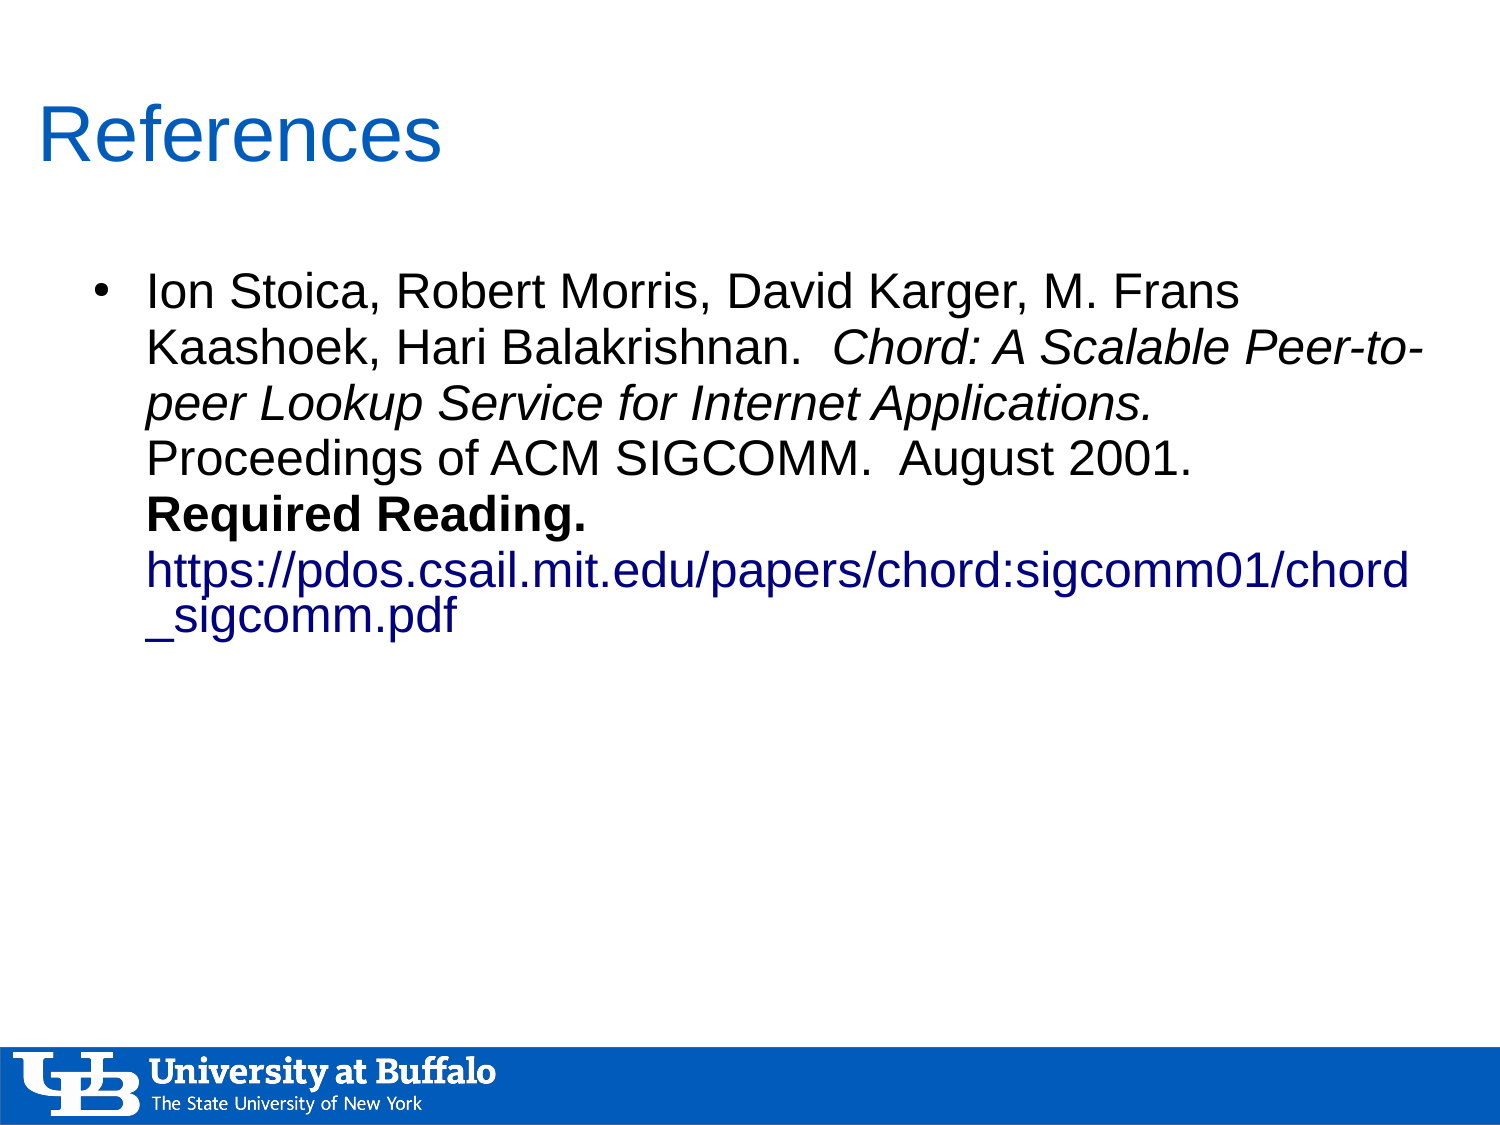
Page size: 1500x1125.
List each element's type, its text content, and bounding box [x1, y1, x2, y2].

title References [37, 89, 1388, 179]
list Ion Stoica, Robert Morris, David Karger, M. Frans Kaashoek, Hari Balakrishnan. Chord: A Scalable Peer-to-peer Lookup Service for Internet Applications. Proceedings of ACM SIGCOMM. August 2001. Required Reading. https://pdos.csail.mit.edu/papers/chord:sigcomm01/chord_sigcomm.pdf [75, 263, 1425, 916]
picture [13, 1052, 496, 1116]
